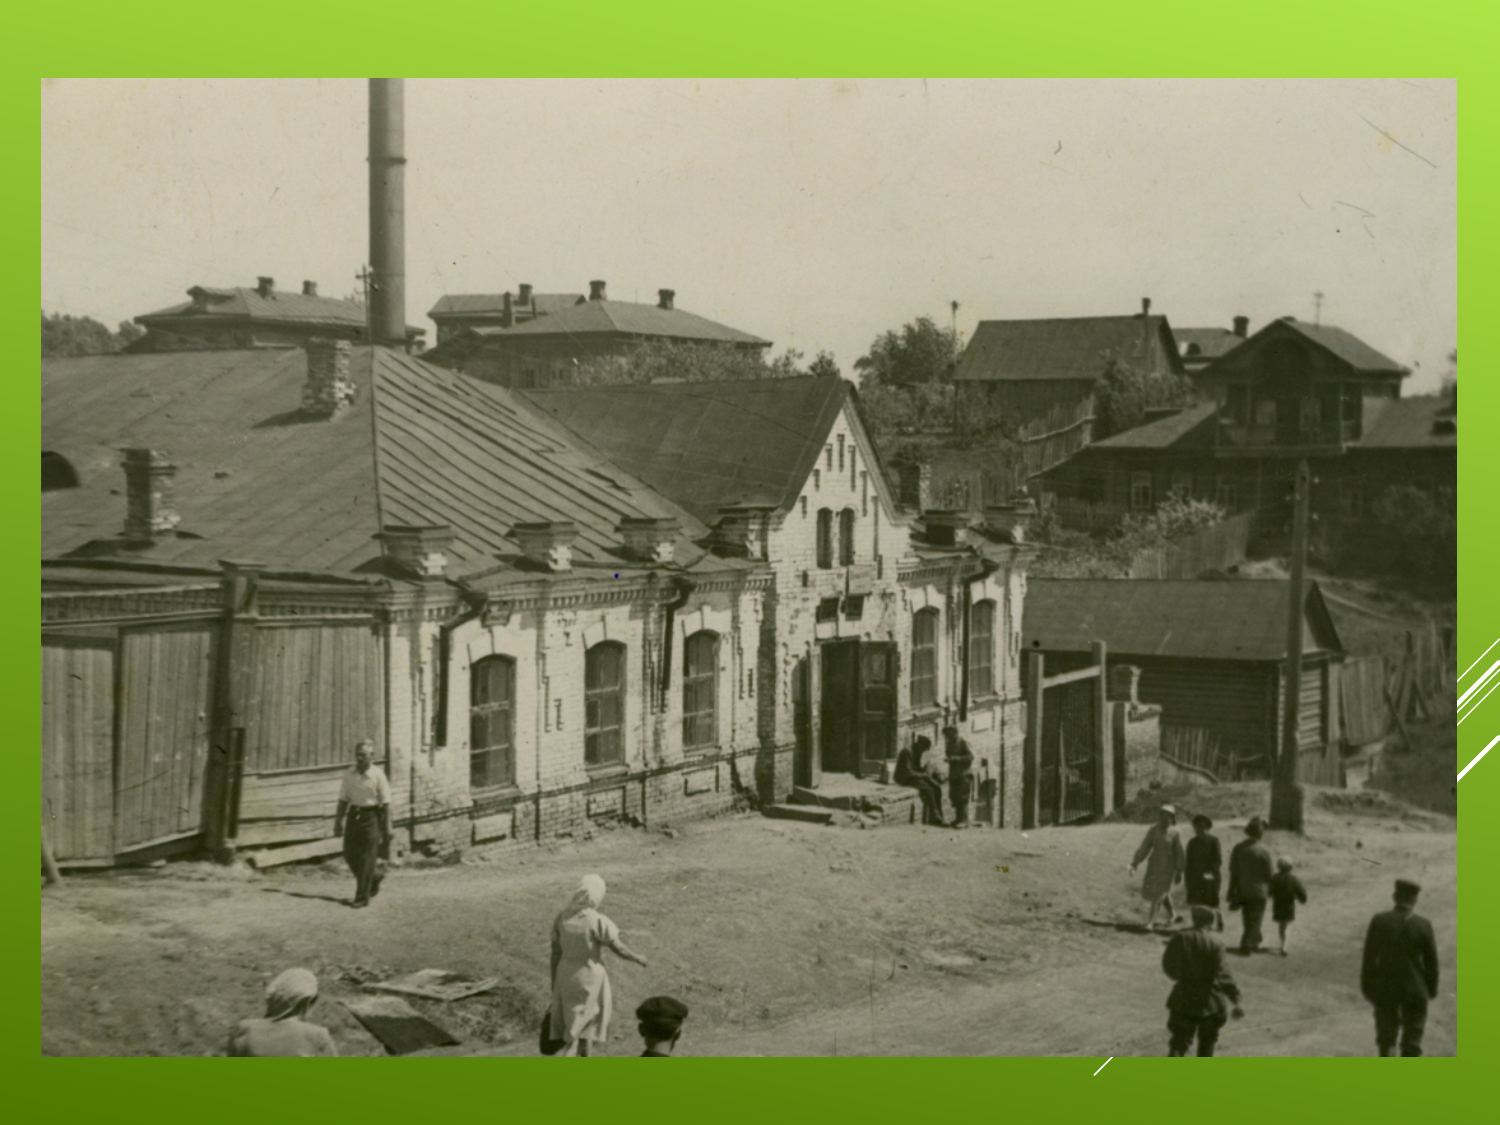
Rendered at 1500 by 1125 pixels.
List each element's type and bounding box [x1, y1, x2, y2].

picture [41, 78, 1457, 1057]
